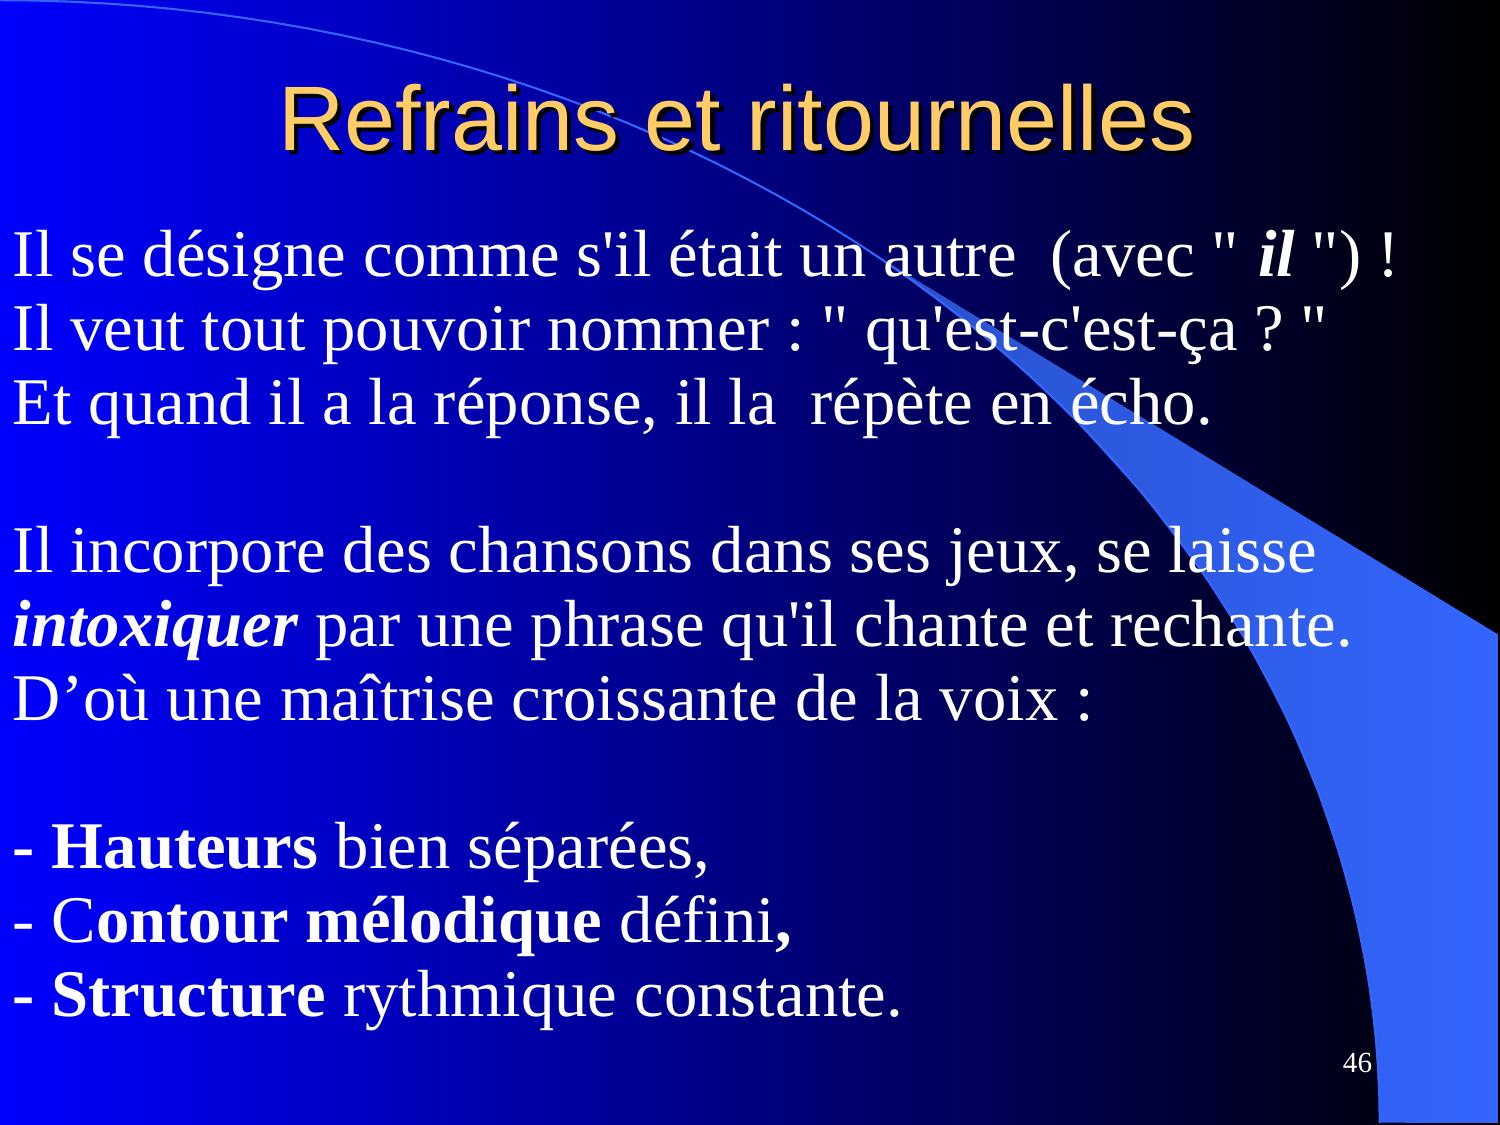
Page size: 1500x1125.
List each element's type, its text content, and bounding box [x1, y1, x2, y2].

title Refrains et ritournelles [99, 24, 1375, 208]
text_box Il se désigne comme s'il était un autre (avec " il ") ! Il veut tout pouvoir nommer : " qu'est-c'est-ça ? " Et quand il a la réponse, il la répète en écho. Il incorpore des chansons dans ses jeux, se laisse intoxiquer par une phrase qu'il chante et rechante. D’où une maîtrise croissante de la voix : - Hauteurs bien séparées, - Contour mélodique défini, - Structure rythmique constante. [0, 208, 1433, 1039]
